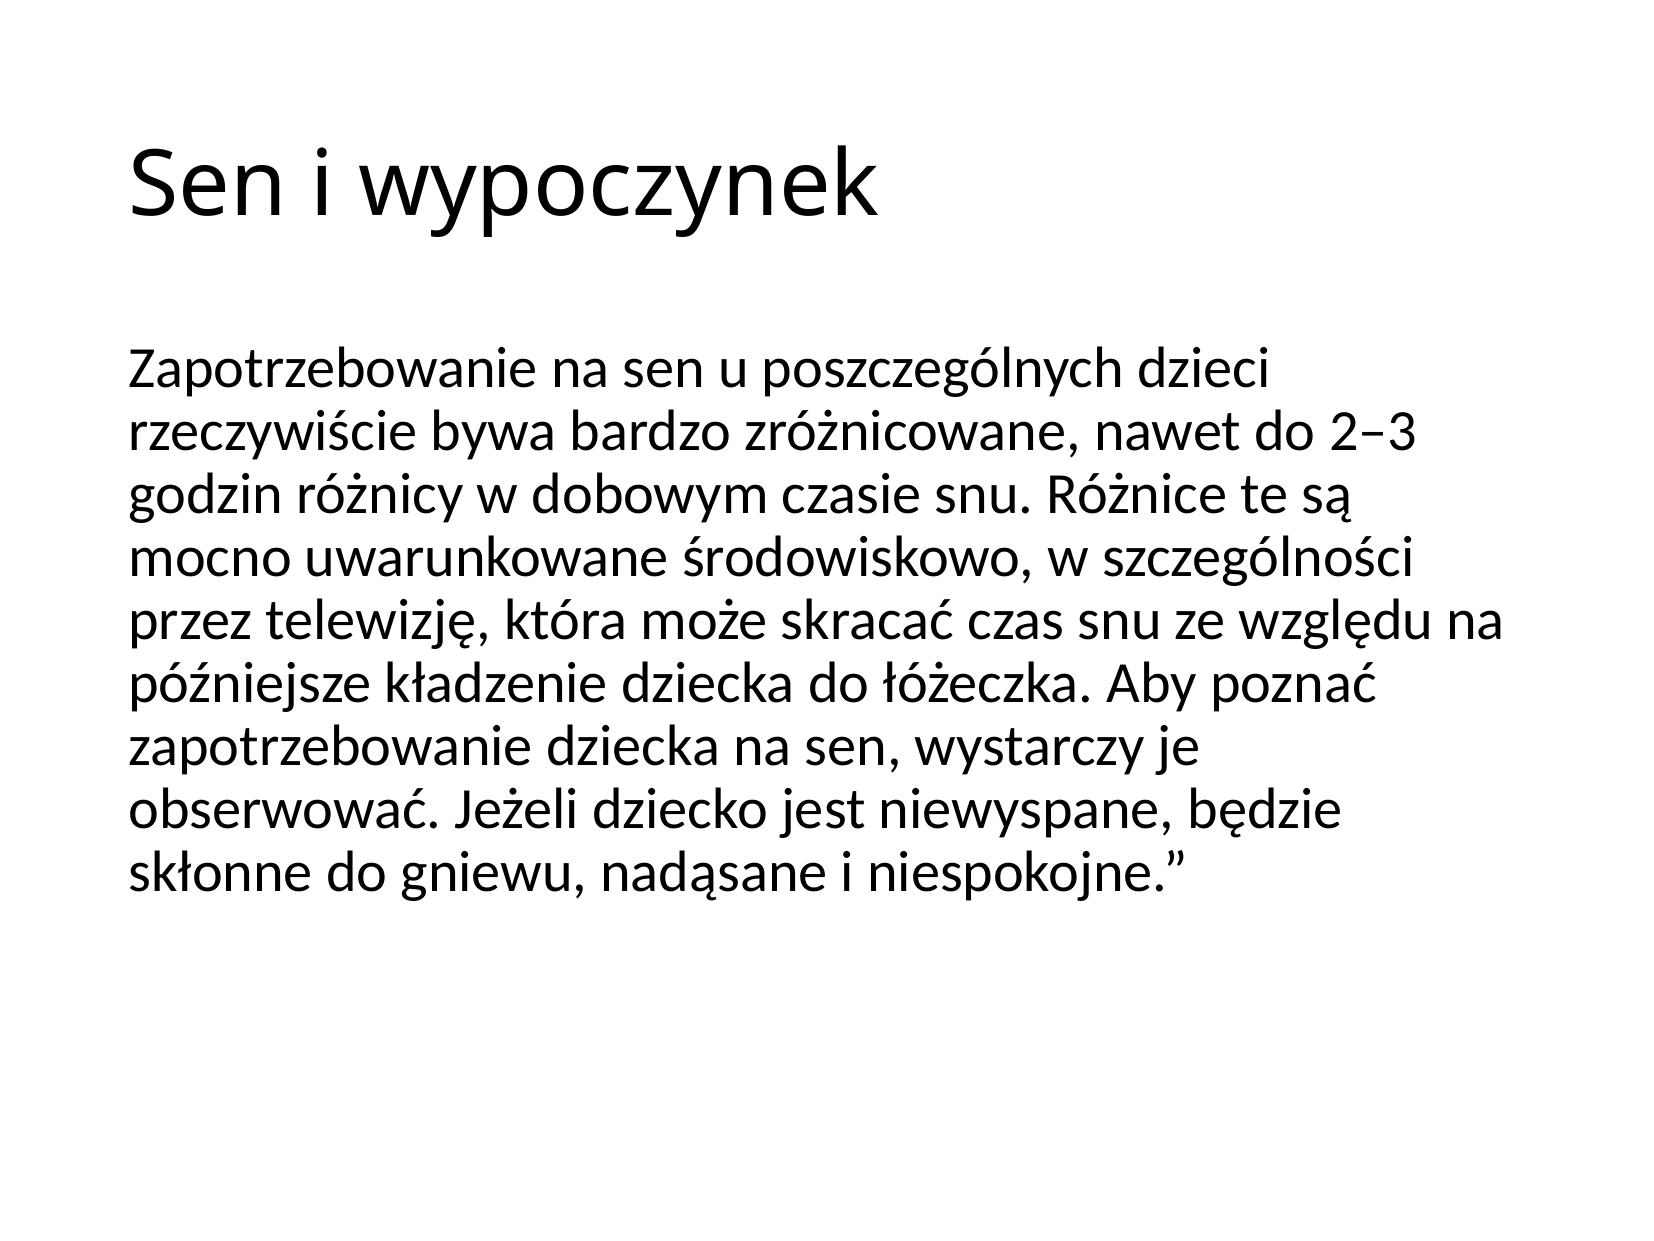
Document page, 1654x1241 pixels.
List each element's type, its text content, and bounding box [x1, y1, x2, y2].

list Zapotrzebowanie na sen u poszczególnych dzieci rzeczywiście bywa bardzo zróżnicowane, nawet do 2–3 godzin różnicy w dobowym czasie snu. Różnice te są mocno uwarunkowane środowiskowo, w szczególności przez telewizję, która może skracać czas snu ze względu na późniejsze kładzenie dziecka do łóżeczka. Aby poznać zapotrzebowanie dziecka na sen, wystarczy je obserwować. Jeżeli dziecko jest niewyspane, będzie skłonne do gniewu, nadąsane i niespokojne.” [113, 330, 1540, 1117]
title Sen i wypoczynek [113, 65, 1540, 306]
